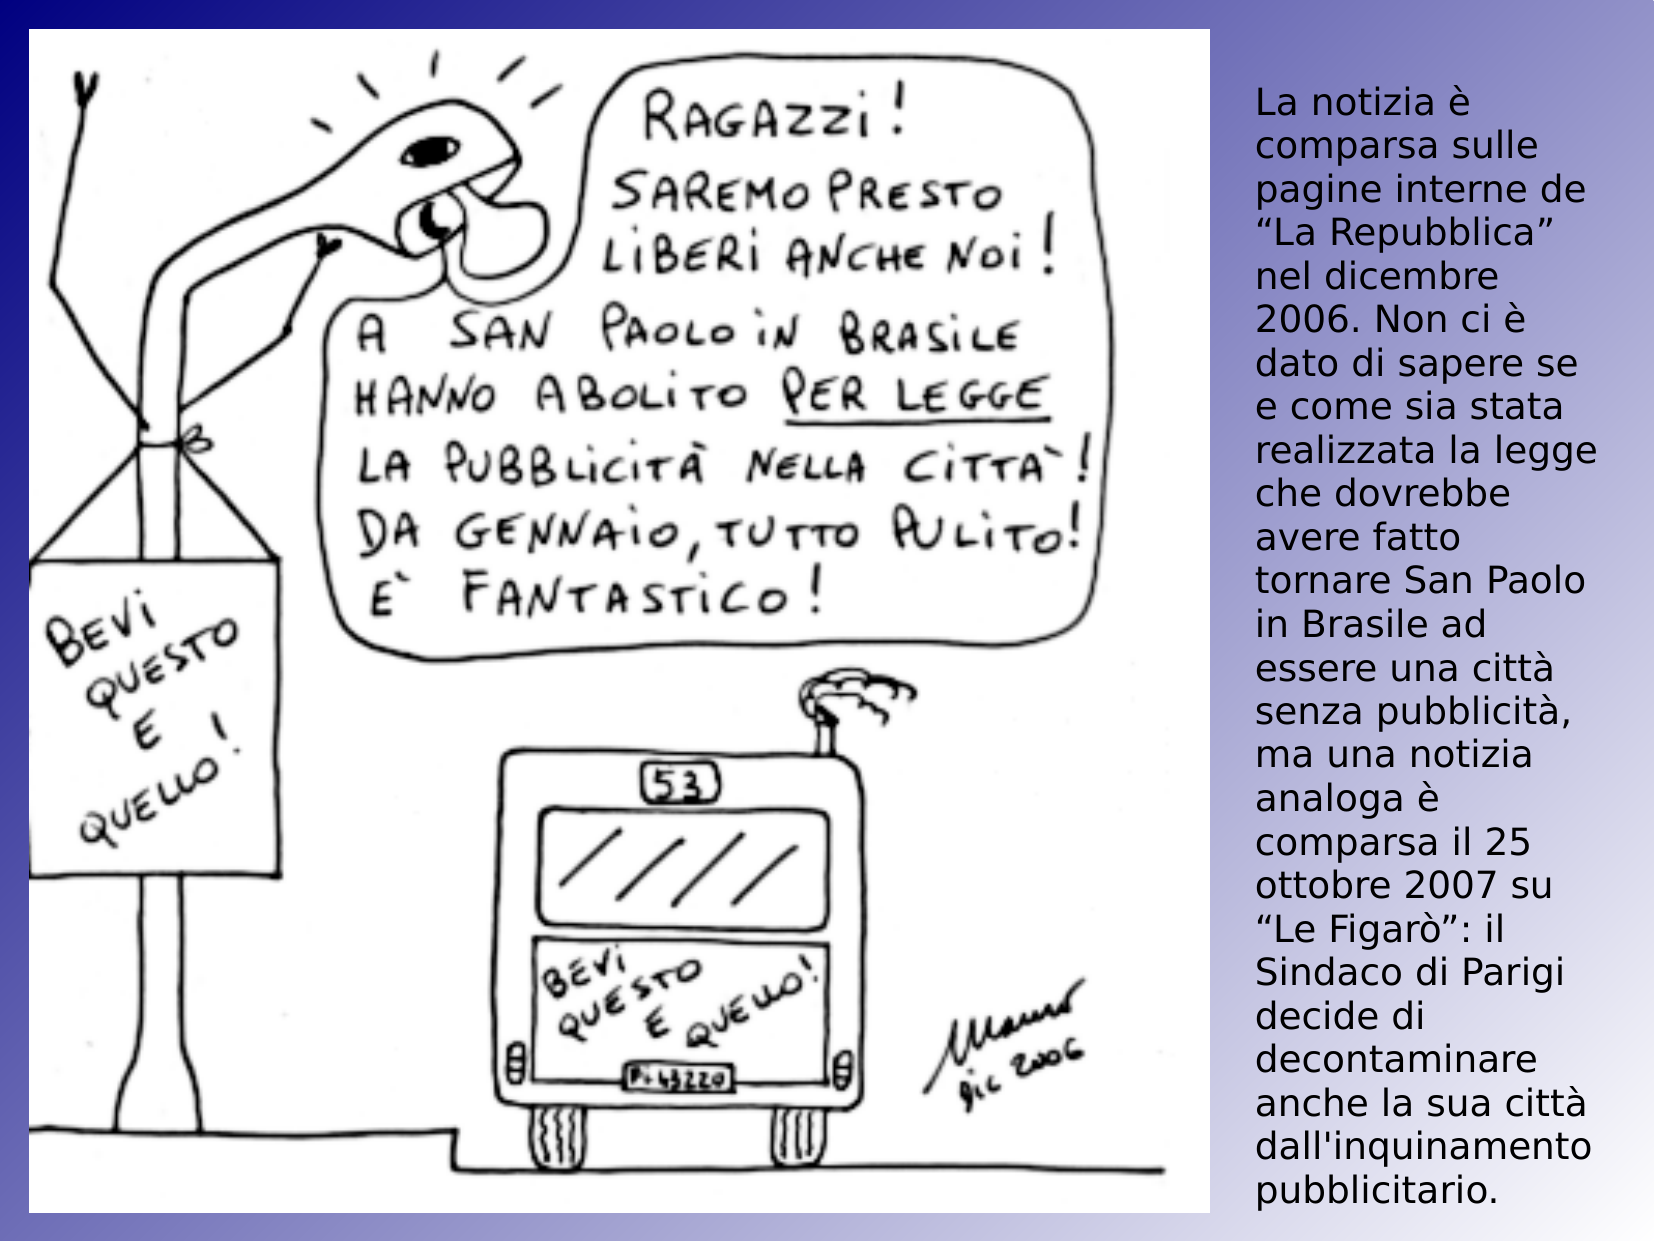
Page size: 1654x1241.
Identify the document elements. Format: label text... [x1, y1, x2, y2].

picture [29, 29, 1210, 1213]
text_box La notizia è comparsa sulle pagine interne de “La Repubblica” nel dicembre 2006. Non ci è dato di sapere se e come sia stata realizzata la legge che dovrebbe avere fatto tornare San Paolo in Brasile ad essere una città senza pubblicità, ma una notizia analoga è comparsa il 25 ottobre 2007 su “Le Figarò”: il Sindaco di Parigi decide di decontaminare anche la sua città dall'inquinamento pubblicitario. [1240, 29, 1625, 1211]
